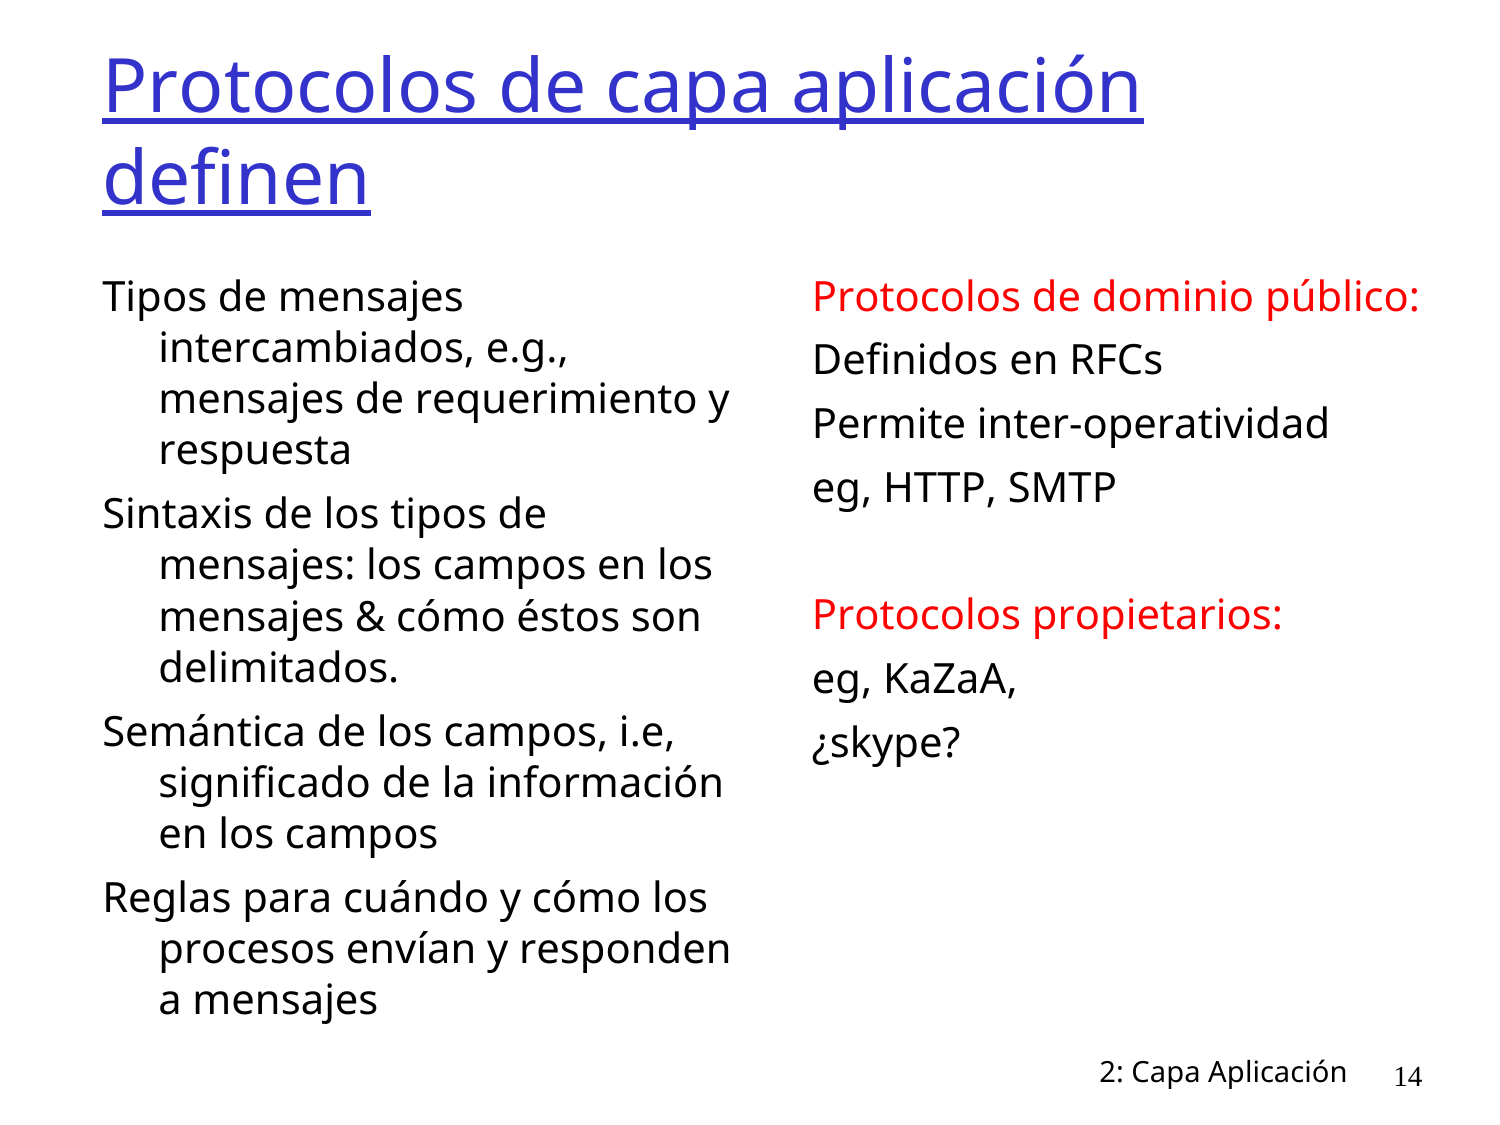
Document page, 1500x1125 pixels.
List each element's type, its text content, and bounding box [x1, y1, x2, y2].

title Protocolos de capa aplicación definen [87, 24, 1363, 239]
list Protocolos de dominio público: Definidos en RFCs Permite inter-operatividad eg, HTTP, SMTP Protocolos propietarios: eg, KaZaA, ¿skype? [797, 262, 1436, 1026]
list Tipos de mensajes intercambiados, e.g., mensajes de requerimiento y respuesta Sintaxis de los tipos de mensajes: los campos en los mensajes & cómo éstos son delimitados. Semántica de los campos, i.e, significado de la información en los campos Reglas para cuándo y cómo los procesos envían y responden a mensajes [87, 262, 762, 1026]
